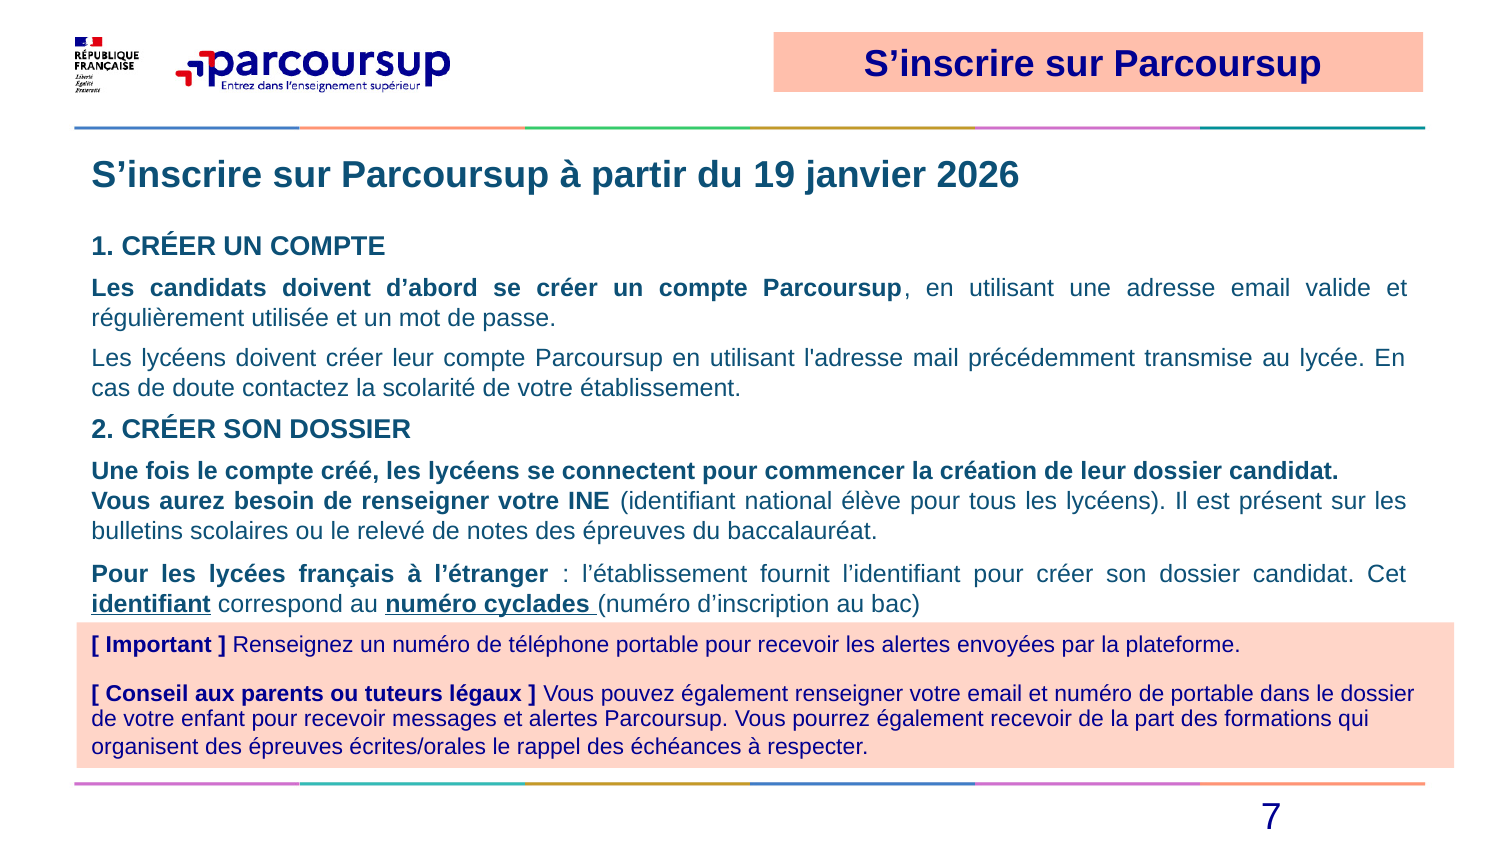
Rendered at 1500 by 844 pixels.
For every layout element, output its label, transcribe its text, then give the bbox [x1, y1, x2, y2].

text_box [ Important ] Renseignez un numéro de téléphone portable pour recevoir les alertes envoyées par la plateforme. [ Conseil aux parents ou tuteurs légaux ] Vous pouvez également renseigner votre email et numéro de portable dans le dossier de votre enfant pour recevoir messages et alertes Parcoursup. Vous pourrez également recevoir de la part des formations qui organisent des épreuves écrites/orales le rappel des échéances à respecter. [76, 622, 1455, 768]
list 1. CRÉER UN COMPTE Les candidats doivent d’abord se créer un compte Parcoursup, en utilisant une adresse email valide et régulièrement utilisée et un mot de passe. Les lycéens doivent créer leur compte Parcoursup en utilisant l'adresse mail précédemment transmise au lycée. En cas de doute contactez la scolarité de votre établissement. 2. CRÉER SON DOSSIER Une fois le compte créé, les lycéens se connectent pour commencer la création de leur dossier candidat. Vous aurez besoin de renseigner votre INE (identifiant national élève pour tous les lycéens). Il est présent sur les bulletins scolaires ou le relevé de notes des épreuves du baccalauréat. Pour les lycées français à l’étranger : l’établissement fournit l’identifiant pour créer son dossier candidat. Cet identifiant correspond au numéro cyclades (numéro d’inscription au bac) [76, 221, 1424, 622]
title S’inscrire sur Parcoursup à partir du 19 janvier 2026 [76, 147, 1424, 221]
picture [0, 0, 1500, 844]
text_box S’inscrire sur Parcoursup [773, 32, 1424, 92]
slide_number <numéro> [1246, 784, 1438, 844]
